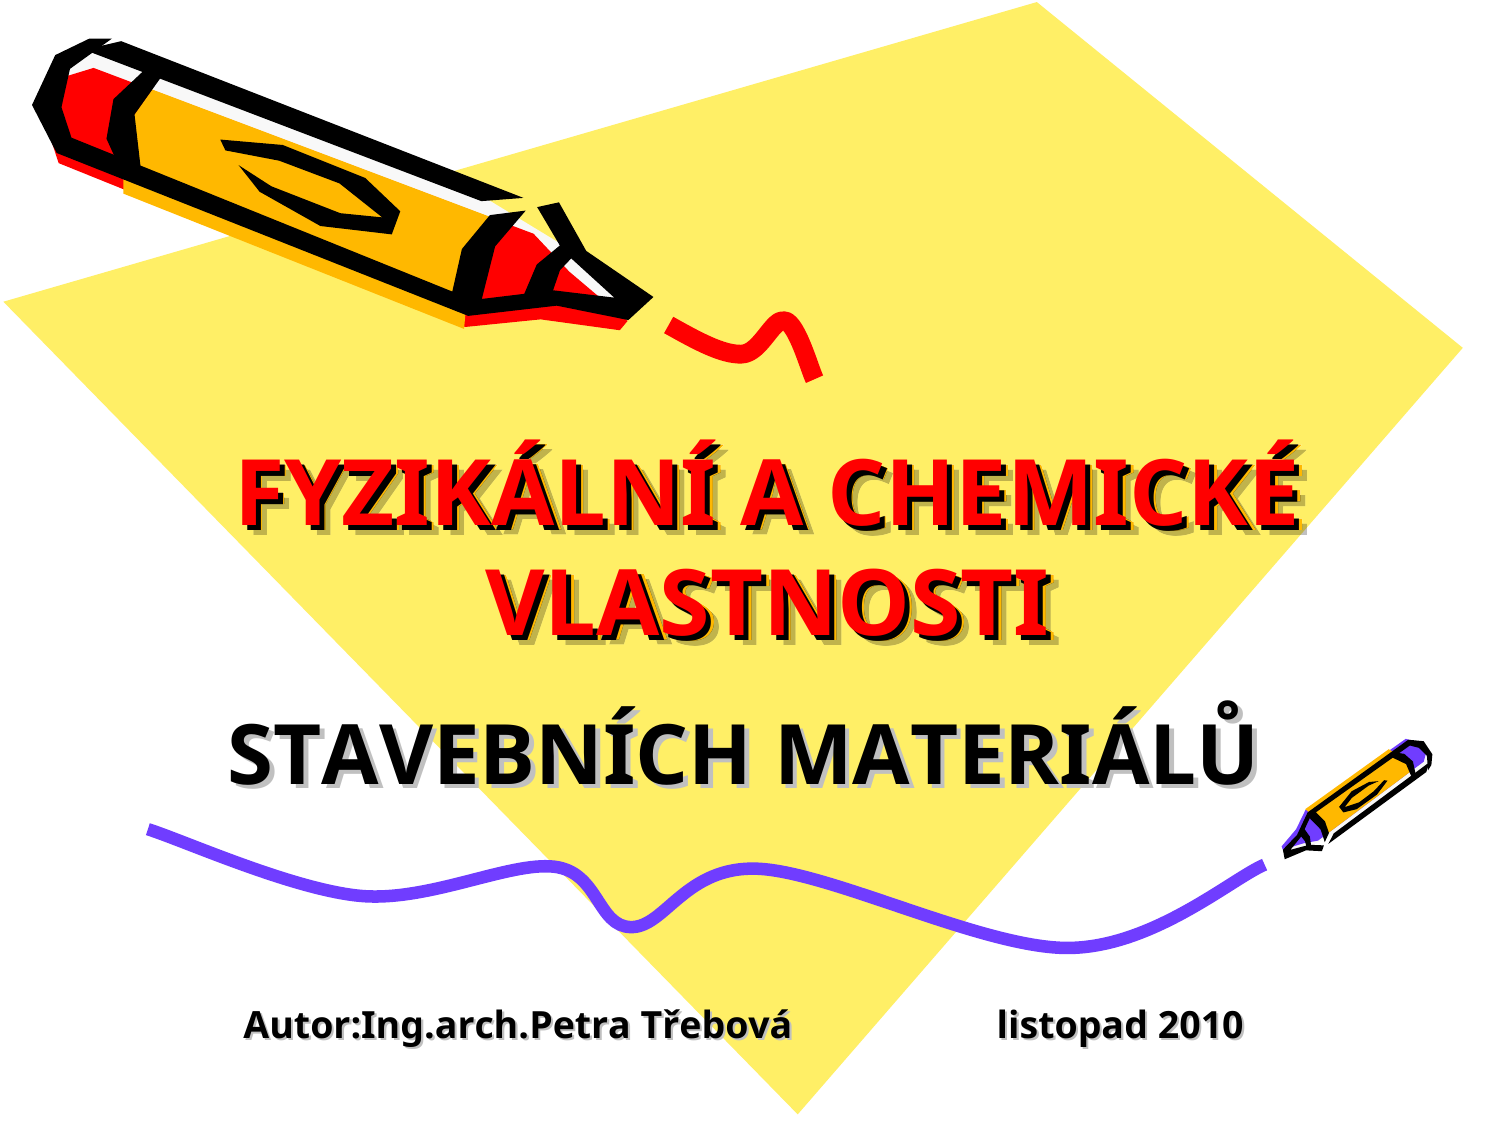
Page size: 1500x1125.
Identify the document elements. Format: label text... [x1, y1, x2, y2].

title FYZIKÁLNÍ A CHEMICKÉ VLASTNOSTI [100, 288, 1436, 662]
subtitle STAVEBNÍCH MATERIÁLŮ Autor:Ing.arch.Petra Třebová listopad 2010 [147, 704, 1341, 1083]
